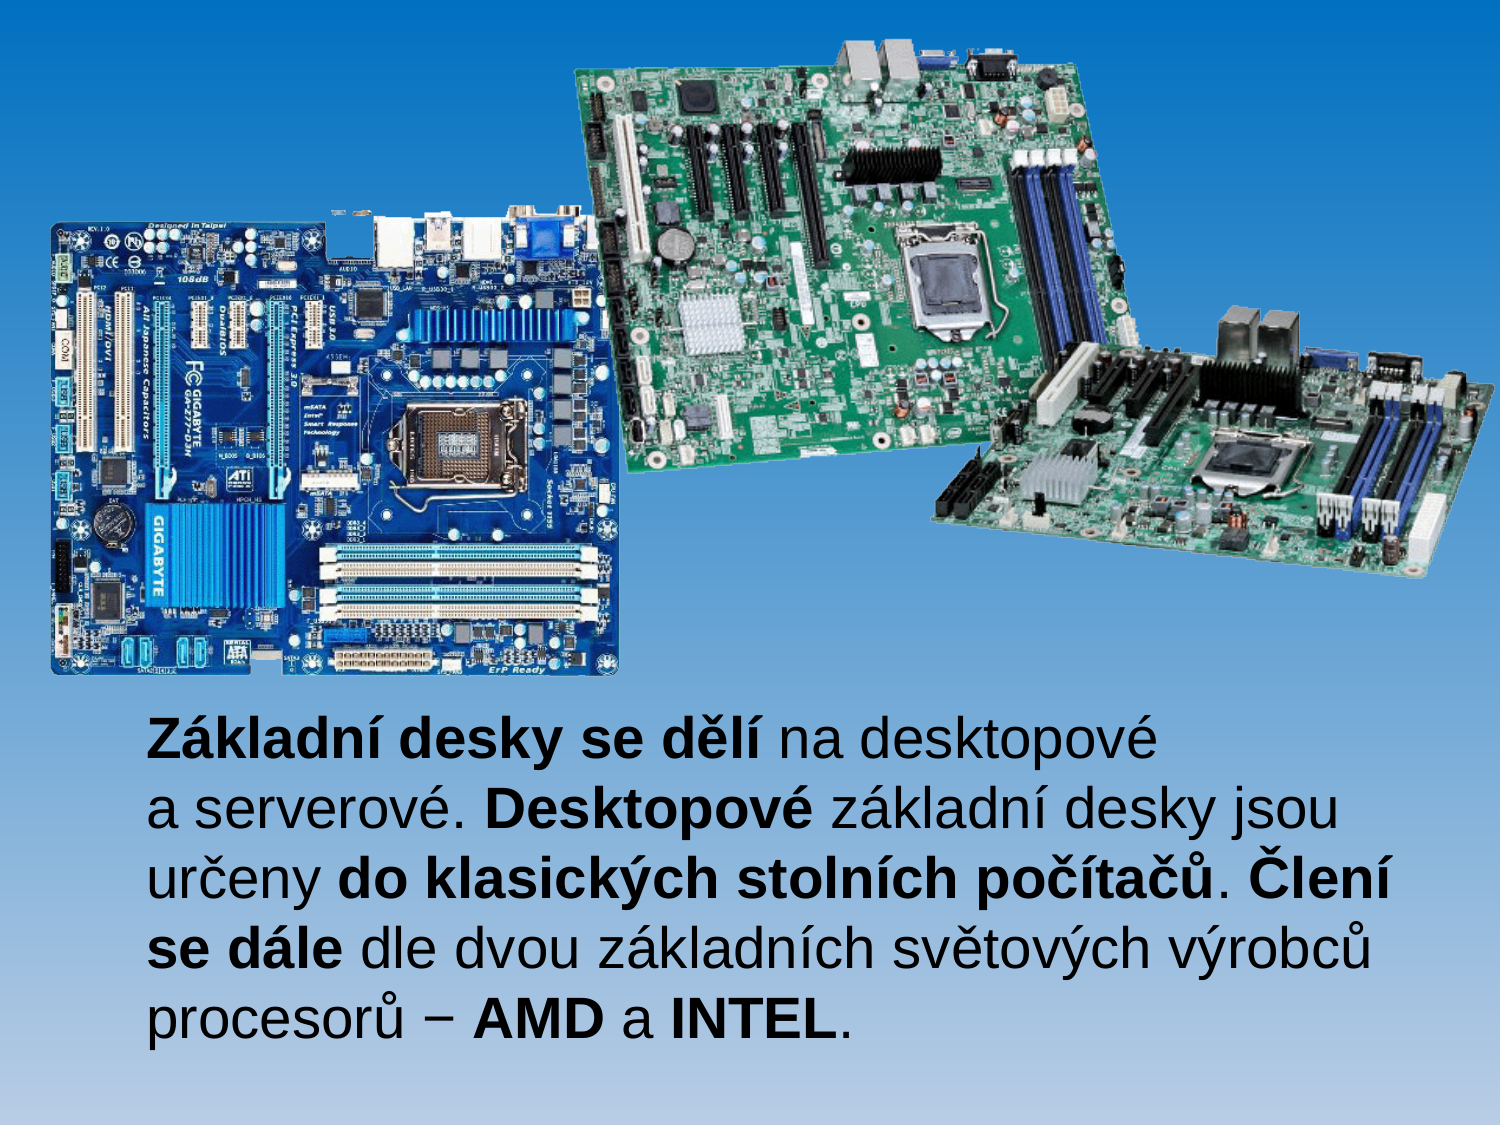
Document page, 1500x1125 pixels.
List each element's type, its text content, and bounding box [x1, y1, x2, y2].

picture [41, 30, 1500, 693]
list Základní desky se dělí na desktopové a serverové. Desktopové základní desky jsou určeny do klasických stolních počítačů. Člení se dále dle dvou základních světových výrobců procesorů − AMD a INTEL. [75, 692, 1426, 1071]
